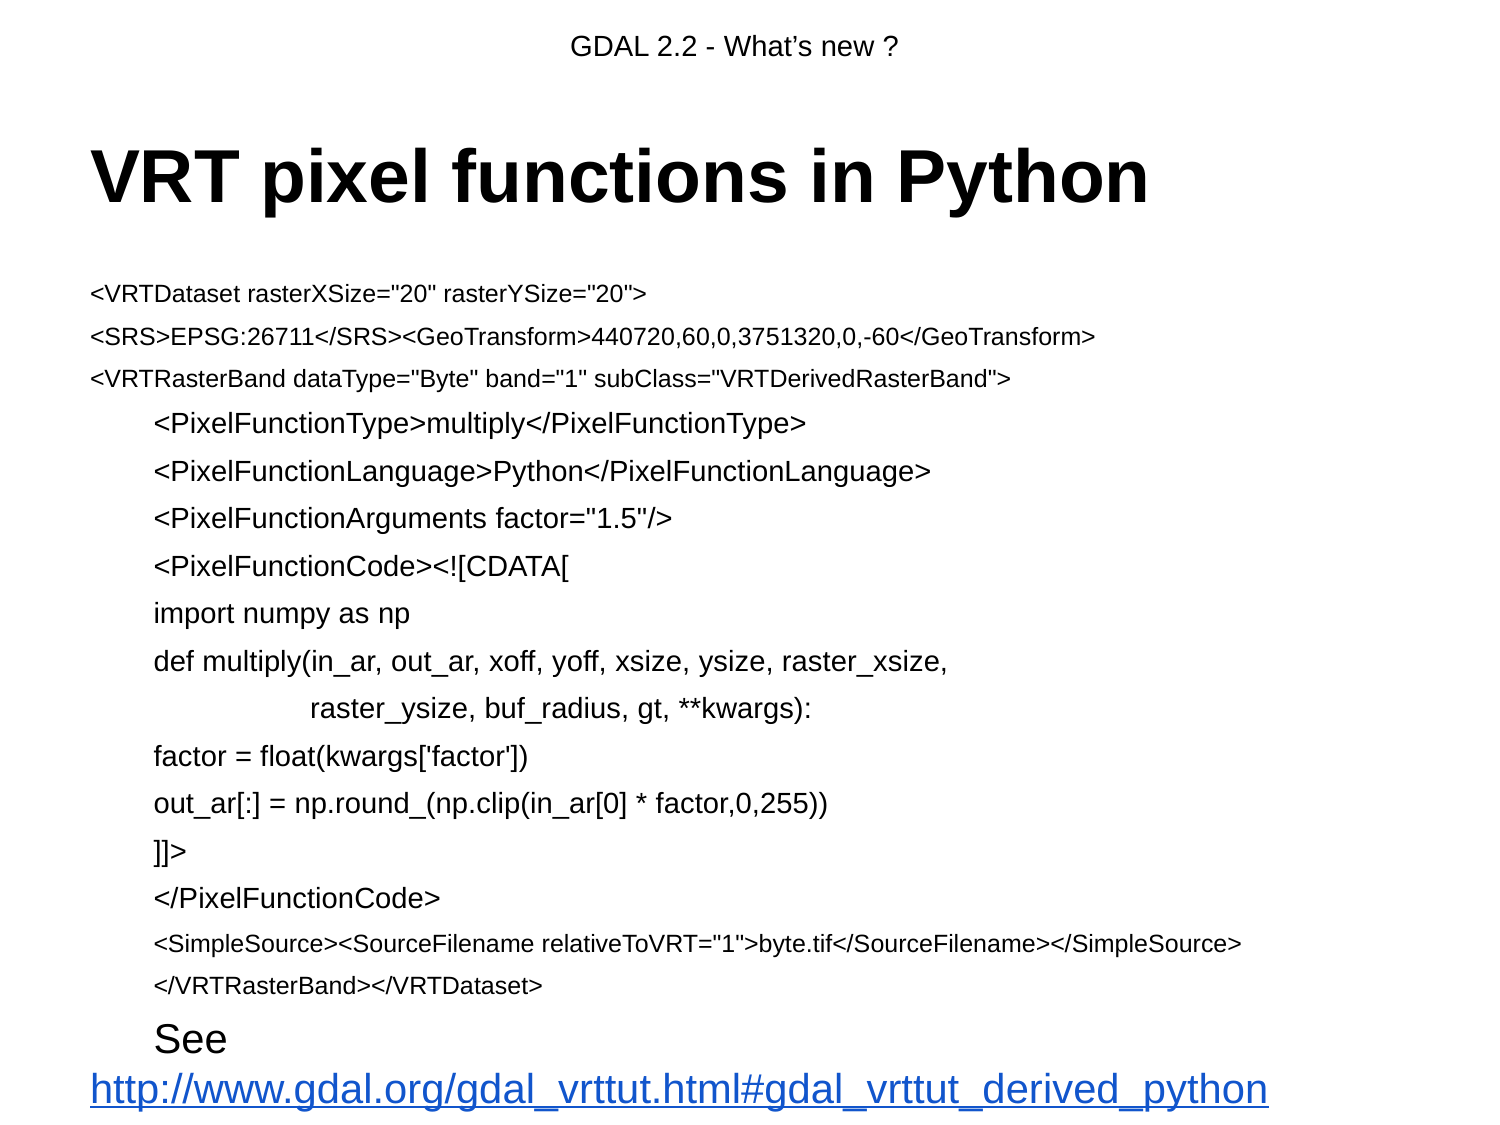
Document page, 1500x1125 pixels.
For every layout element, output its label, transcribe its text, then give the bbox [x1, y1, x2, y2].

list <VRTDataset rasterXSize="20" rasterYSize="20"> <SRS>EPSG:26711</SRS><GeoTransform>440720,60,0,3751320,0,-60</GeoTransform> <VRTRasterBand dataType="Byte" band="1" subClass="VRTDerivedRasterBand"> <PixelFunctionType>multiply</PixelFunctionType> <PixelFunctionLanguage>Python</PixelFunctionLanguage> <PixelFunctionArguments factor="1.5"/> <PixelFunctionCode><![CDATA[ import numpy as np def multiply(in_ar, out_ar, xoff, yoff, xsize, ysize, raster_xsize, raster_ysize, buf_radius, gt, **kwargs): factor = float(kwargs['factor']) out_ar[:] = np.round_(np.clip(in_ar[0] * factor,0,255)) ]]> </PixelFunctionCode> <SimpleSource><SourceFilename relativeToVRT="1">byte.tif</SourceFilename></SimpleSource> </VRTRasterBand></VRTDataset> See http://www.gdal.org/gdal_vrttut.html#gdal_vrttut_derived_python [75, 262, 1425, 1078]
title VRT pixel functions in Python [75, 45, 1425, 233]
